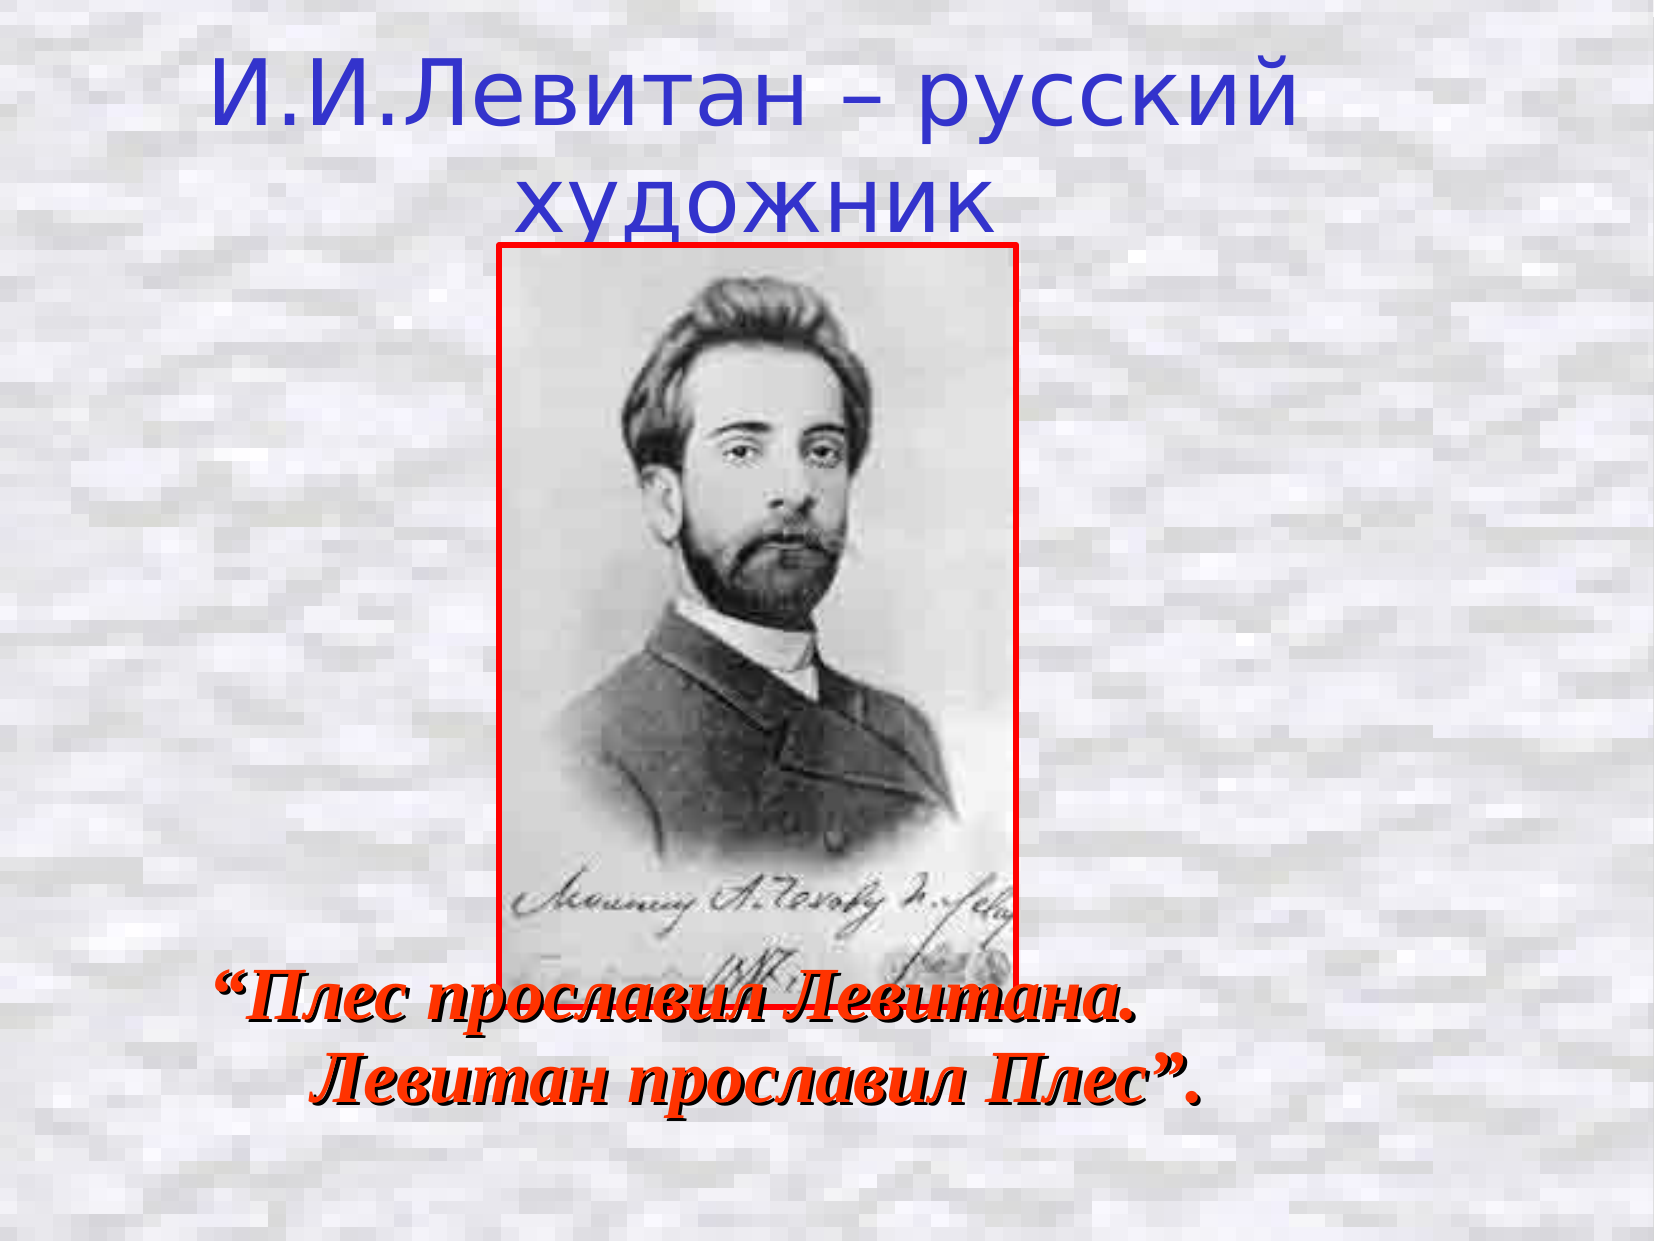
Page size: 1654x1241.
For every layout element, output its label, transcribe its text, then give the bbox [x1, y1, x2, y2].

title И.И.Левитан – русский художник [118, 32, 1394, 262]
text_box “Плес прославил Левитана. Левитан прославил Плес”. [118, 944, 1418, 1127]
picture [0, 0, 1654, 1241]
